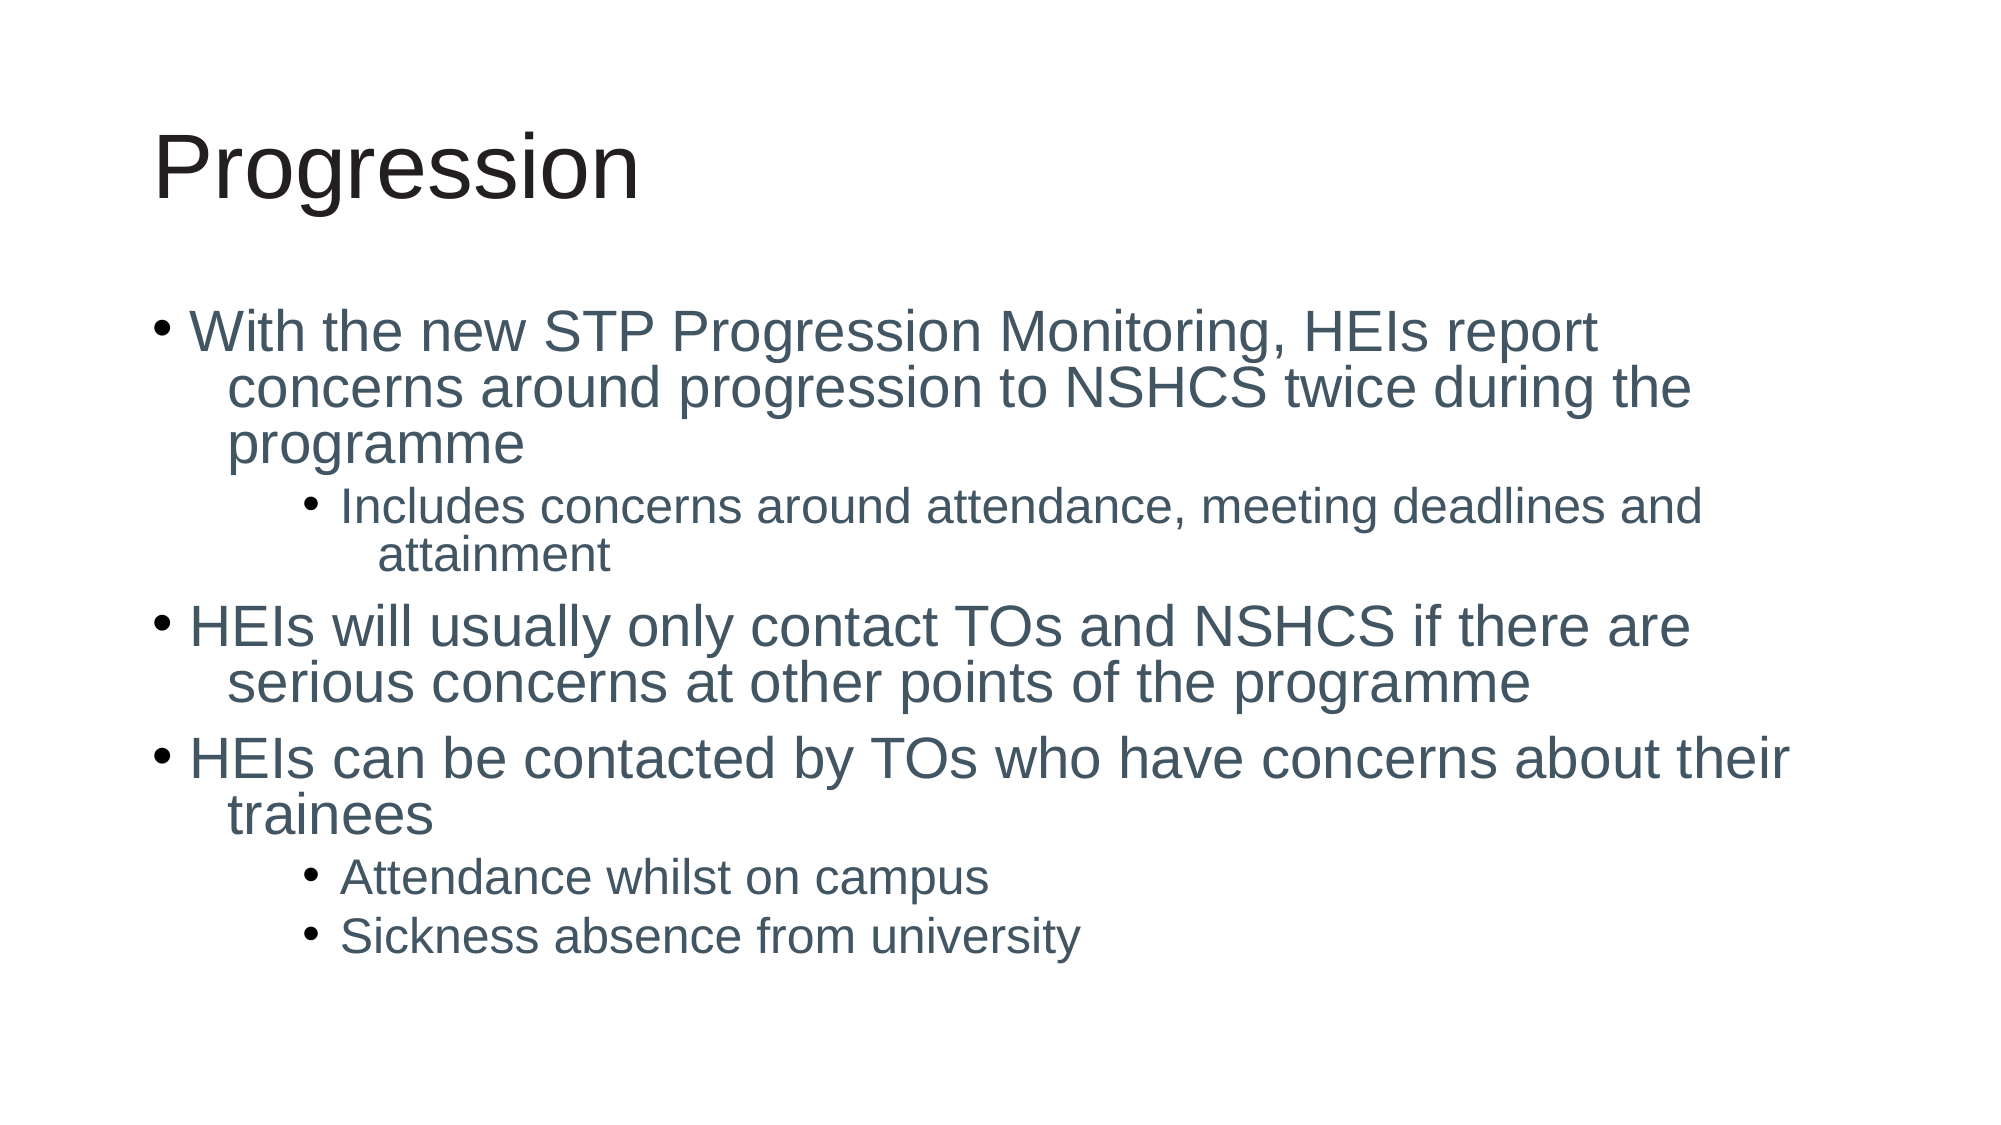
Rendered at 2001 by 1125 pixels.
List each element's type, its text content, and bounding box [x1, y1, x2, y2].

title Progression [137, 59, 1863, 278]
list With the new STP Progression Monitoring, HEIs report concerns around progression to NSHCS twice during the programme Includes concerns around attendance, meeting deadlines and attainment HEIs will usually only contact TOs and NSHCS if there are serious concerns at other points of the programme HEIs can be contacted by TOs who have concerns about their trainees Attendance whilst on campus Sickness absence from university [137, 299, 1863, 1014]
